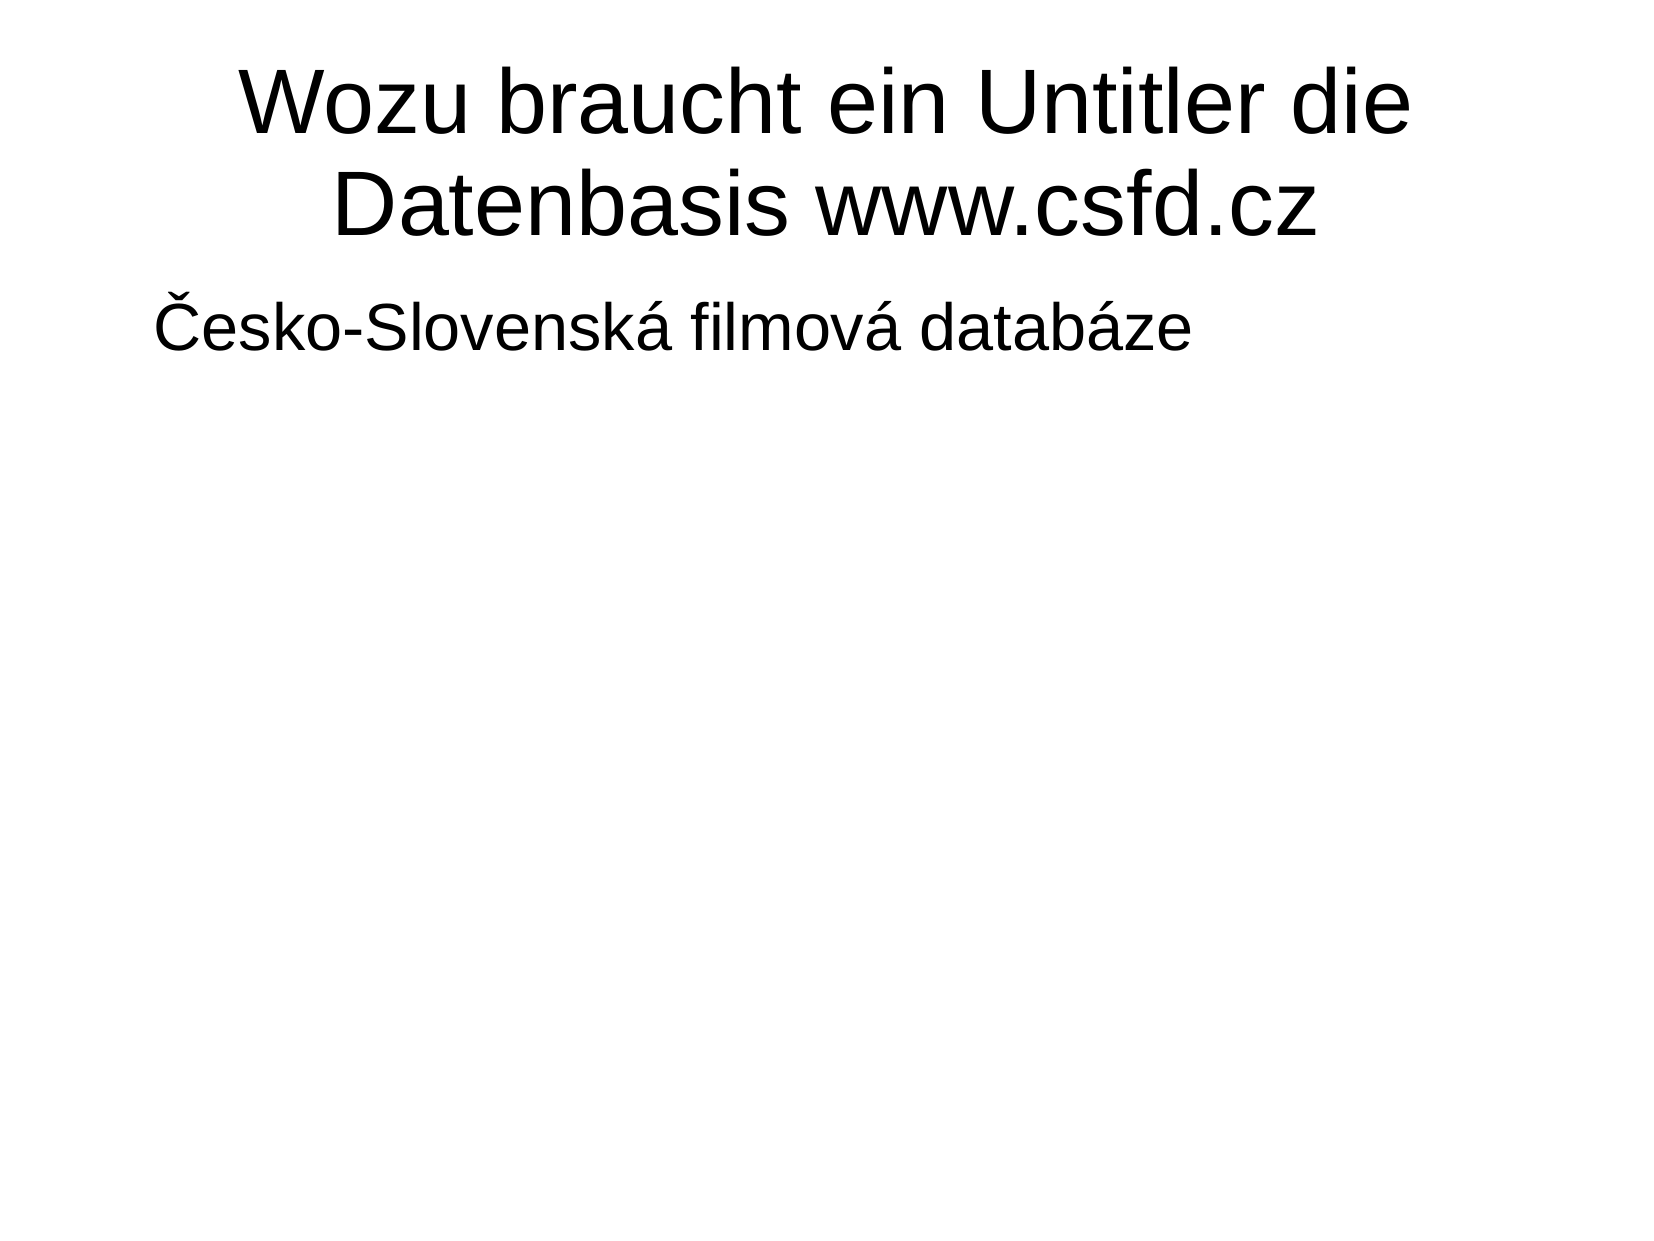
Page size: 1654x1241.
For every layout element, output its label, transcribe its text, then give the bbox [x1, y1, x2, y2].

list Česko-Slovenská filmová databáze [82, 290, 1571, 1010]
title Wozu braucht ein Untitler die Datenbasis www.csfd.cz [82, 49, 1571, 257]
